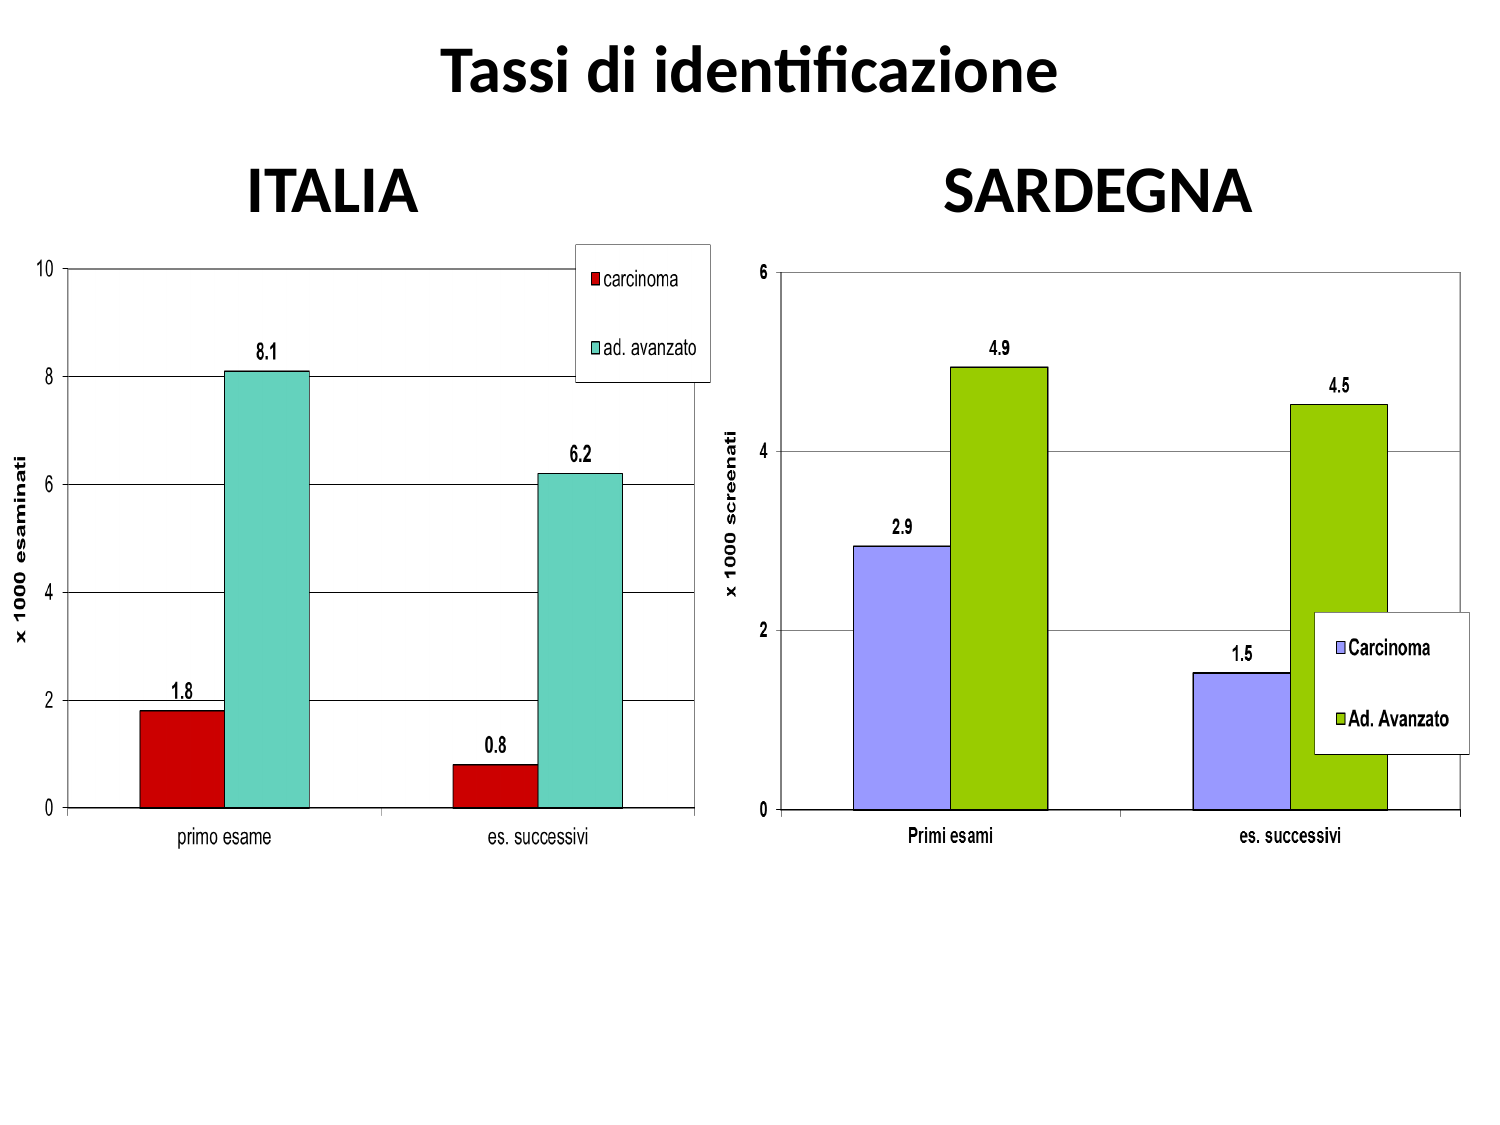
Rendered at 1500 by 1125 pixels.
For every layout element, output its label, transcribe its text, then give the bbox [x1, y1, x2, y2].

picture [0, 219, 1500, 917]
text_box Tassi di identificazione ITALIA SARDEGNA [0, 18, 1500, 229]
